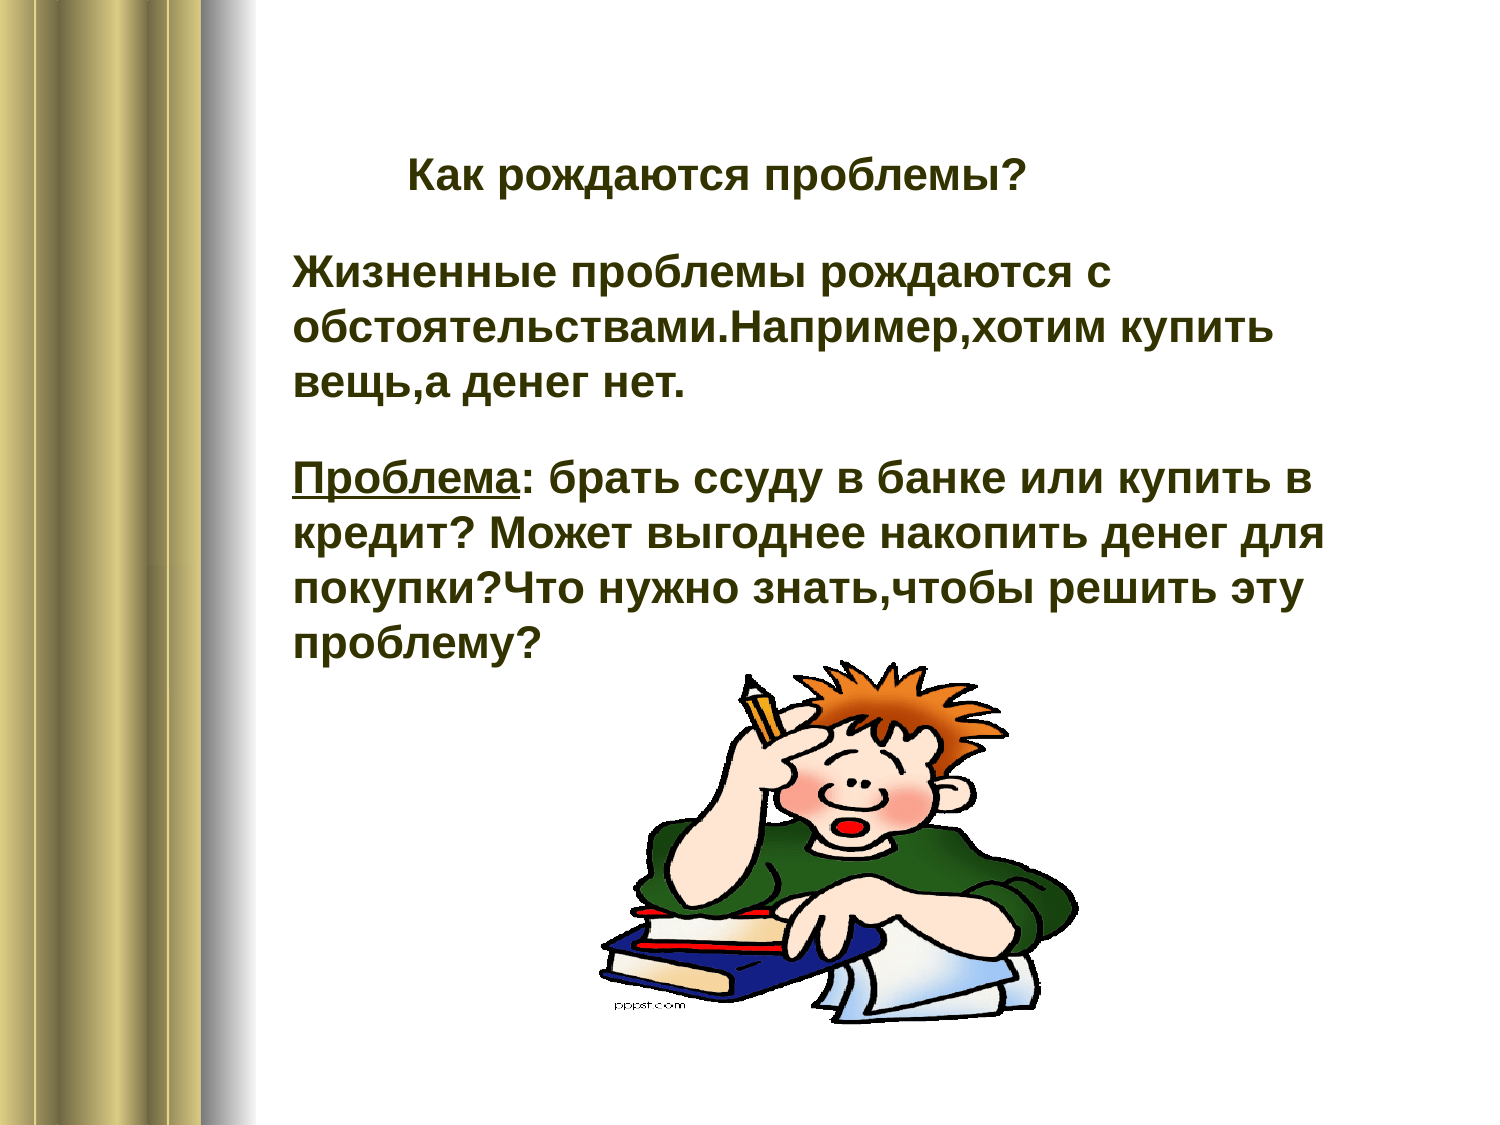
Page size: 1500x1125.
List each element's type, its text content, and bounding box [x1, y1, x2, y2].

text_box Как рождаются проблемы? Жизненные проблемы рождаются с обстоятельствами.Например,хотим купить вещь,а денег нет. Проблема: брать ссуду в банке или купить в кредит? Может выгоднее накопить денег для покупки?Что нужно знать,чтобы решить эту проблему? [277, 137, 1436, 1125]
picture [590, 649, 1093, 1034]
